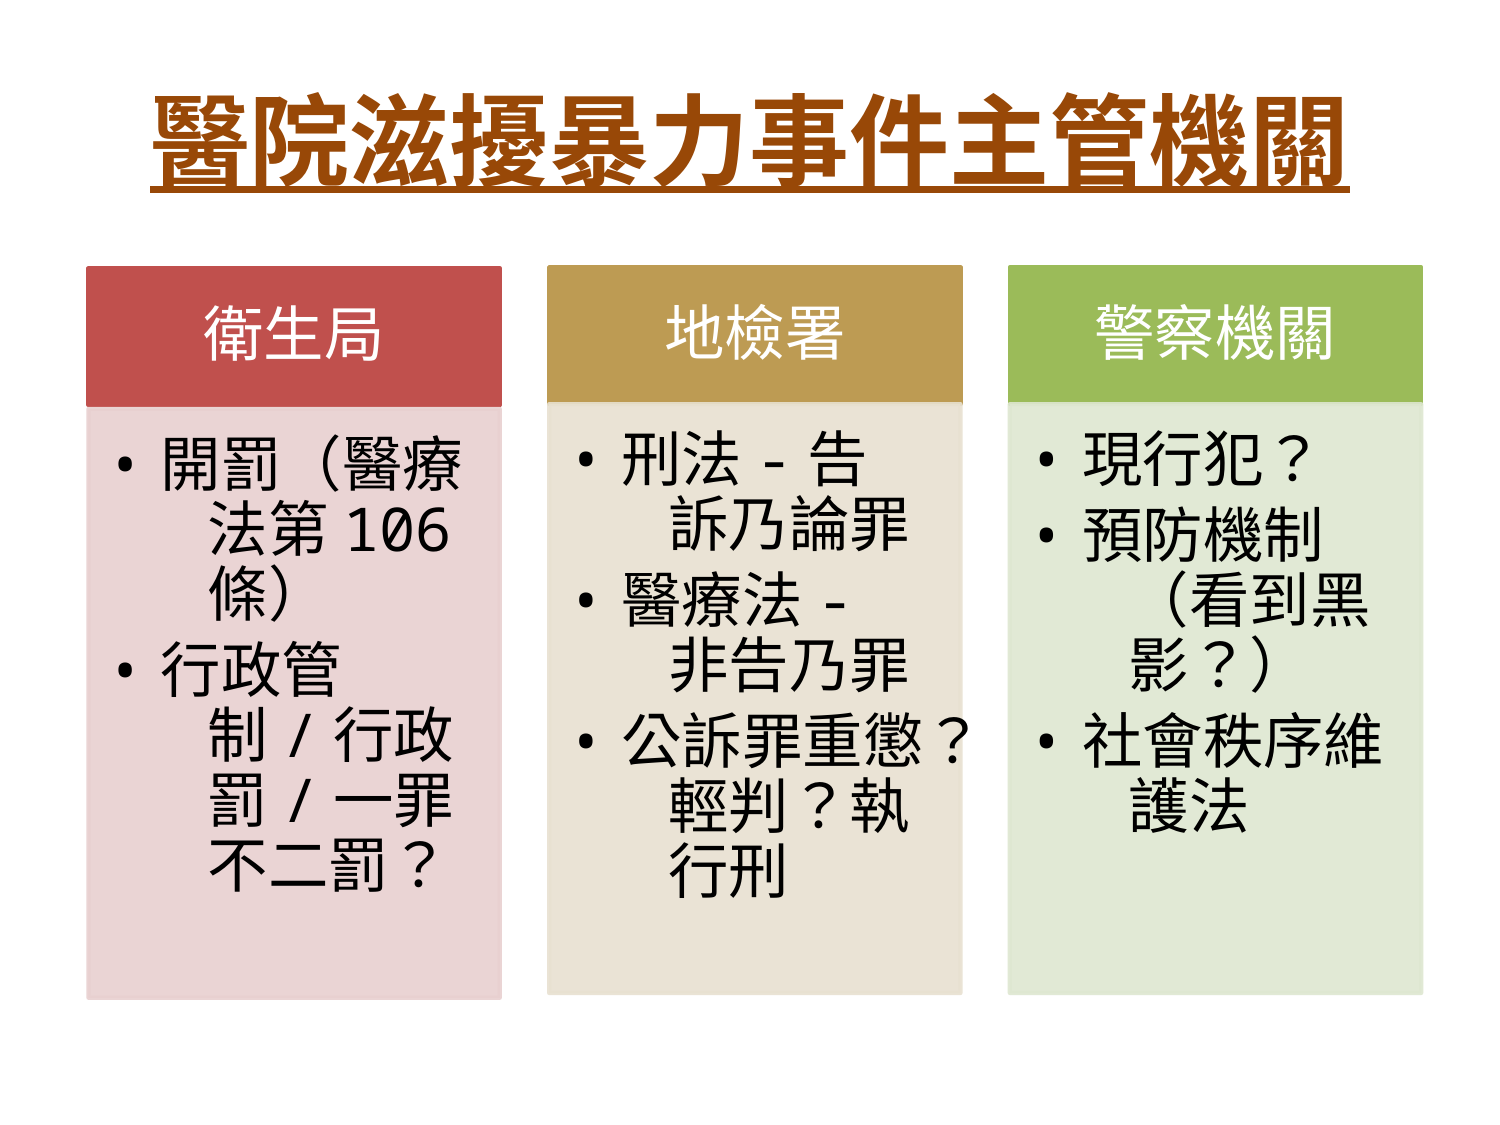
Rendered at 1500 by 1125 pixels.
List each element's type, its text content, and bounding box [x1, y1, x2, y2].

text_box 開罰（醫療法第106條） 行政管制/行政罰/一罪不二罰？ [88, 408, 500, 998]
text_box 刑法-告訴乃論罪 醫療法-非告乃罪 公訴罪重懲？輕判？執行刑 [549, 404, 961, 994]
title 醫院滋擾暴力事件主管機關 [75, 45, 1426, 233]
text_box 警察機關 [1009, 267, 1422, 404]
text_box 地檢署 [549, 267, 961, 404]
text_box 衛生局 [88, 268, 500, 406]
text_box 現行犯？ 預防機制（看到黑影？） 社會秩序維護法 [1009, 404, 1422, 994]
